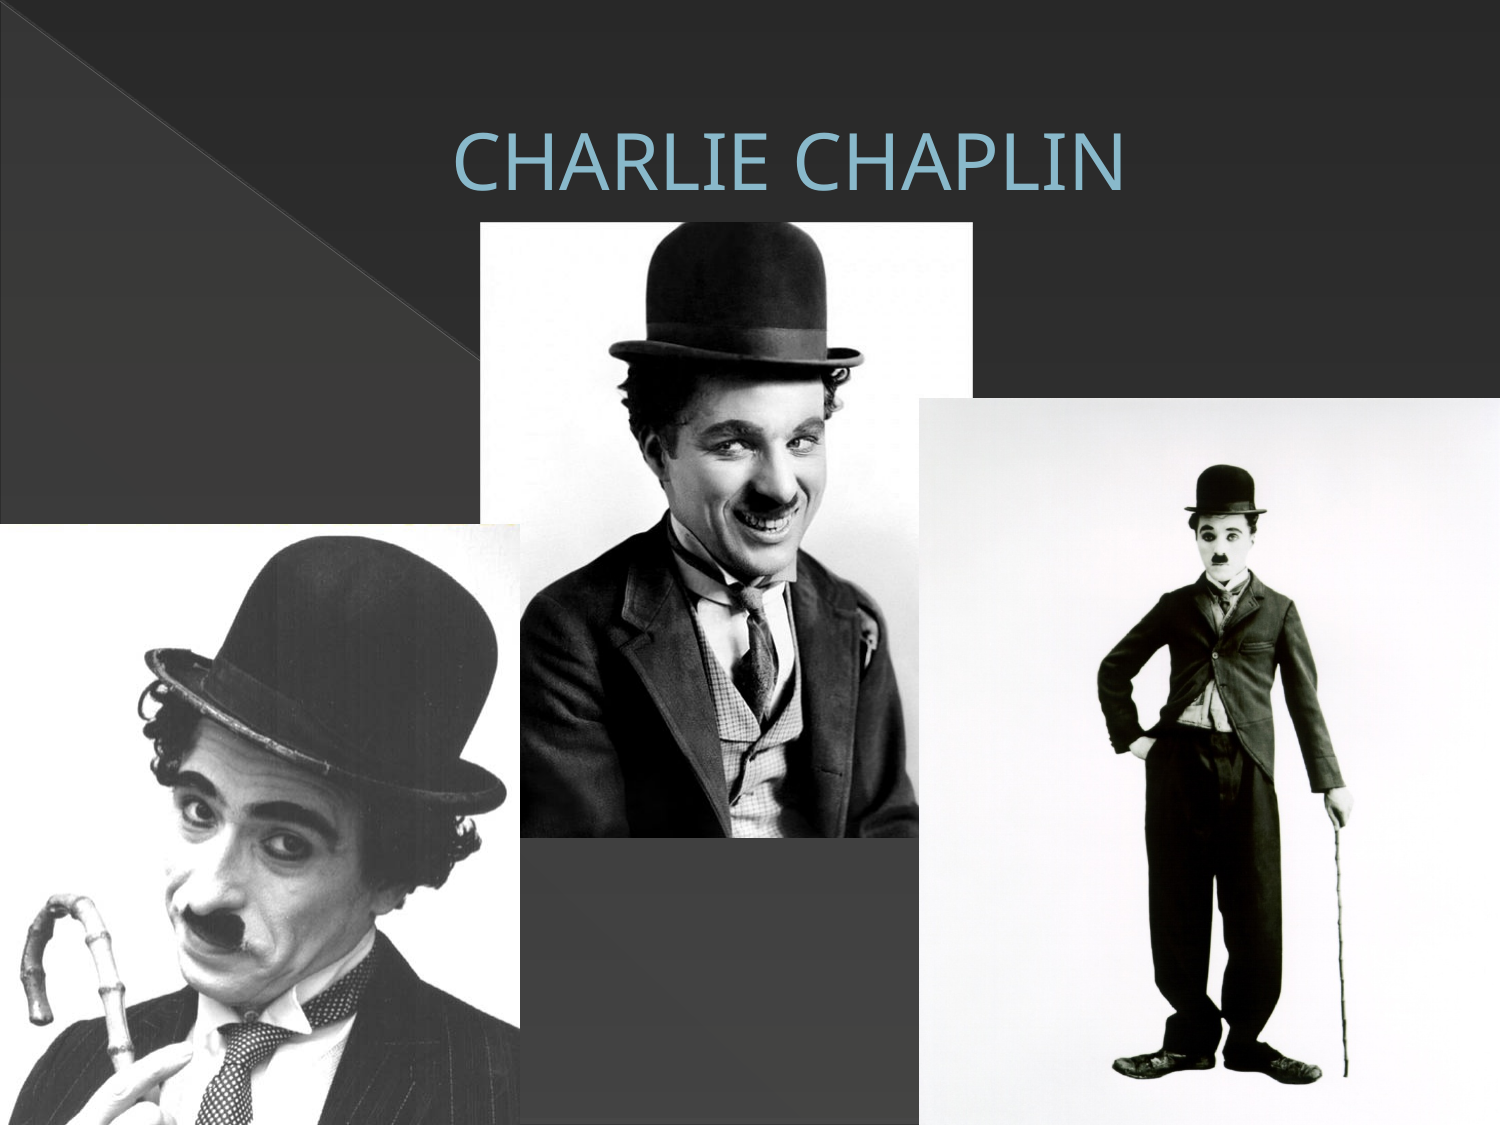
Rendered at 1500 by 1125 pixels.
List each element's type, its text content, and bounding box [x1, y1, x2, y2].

picture [0, 222, 1500, 1125]
title CHARLIE CHAPLIN [75, 43, 1425, 274]
